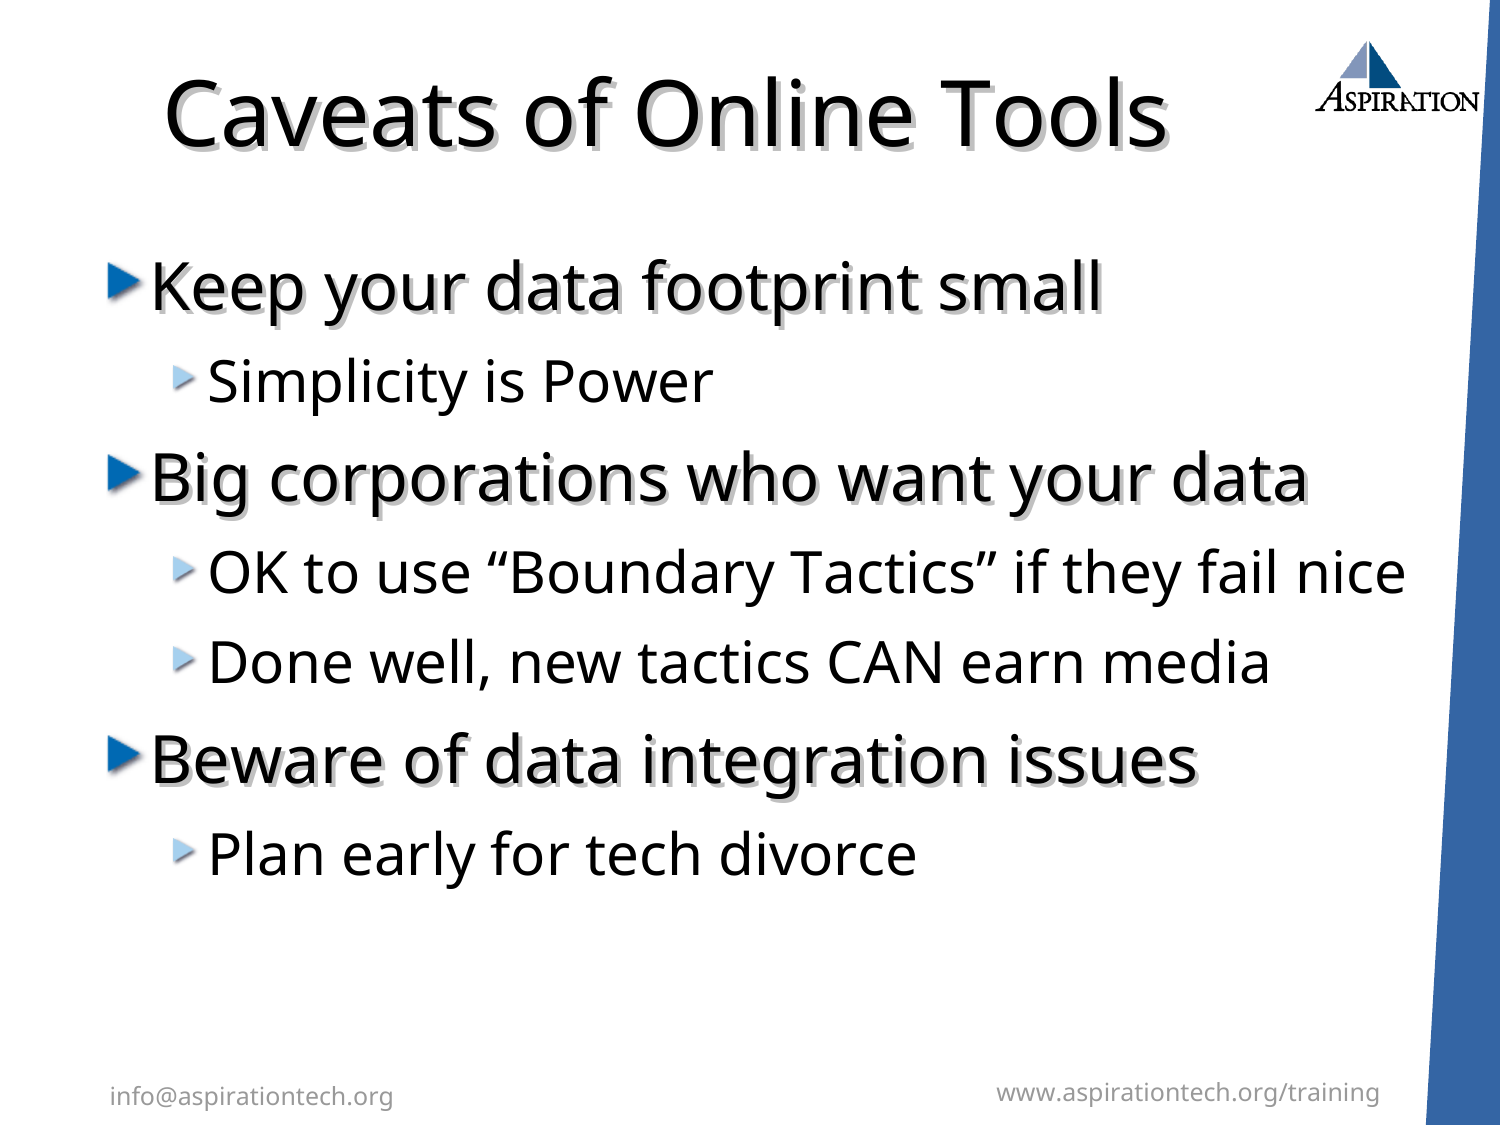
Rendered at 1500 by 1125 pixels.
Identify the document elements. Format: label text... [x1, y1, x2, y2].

title Caveats of Online Tools [49, 19, 1284, 206]
list Keep your data footprint small Simplicity is Power Big corporations who want your data OK to use “Boundary Tactics” if they fail nice Done well, new tactics CAN earn media Beware of data integration issues Plan early for tech divorce [49, 238, 1447, 892]
picture [1315, 41, 1480, 120]
